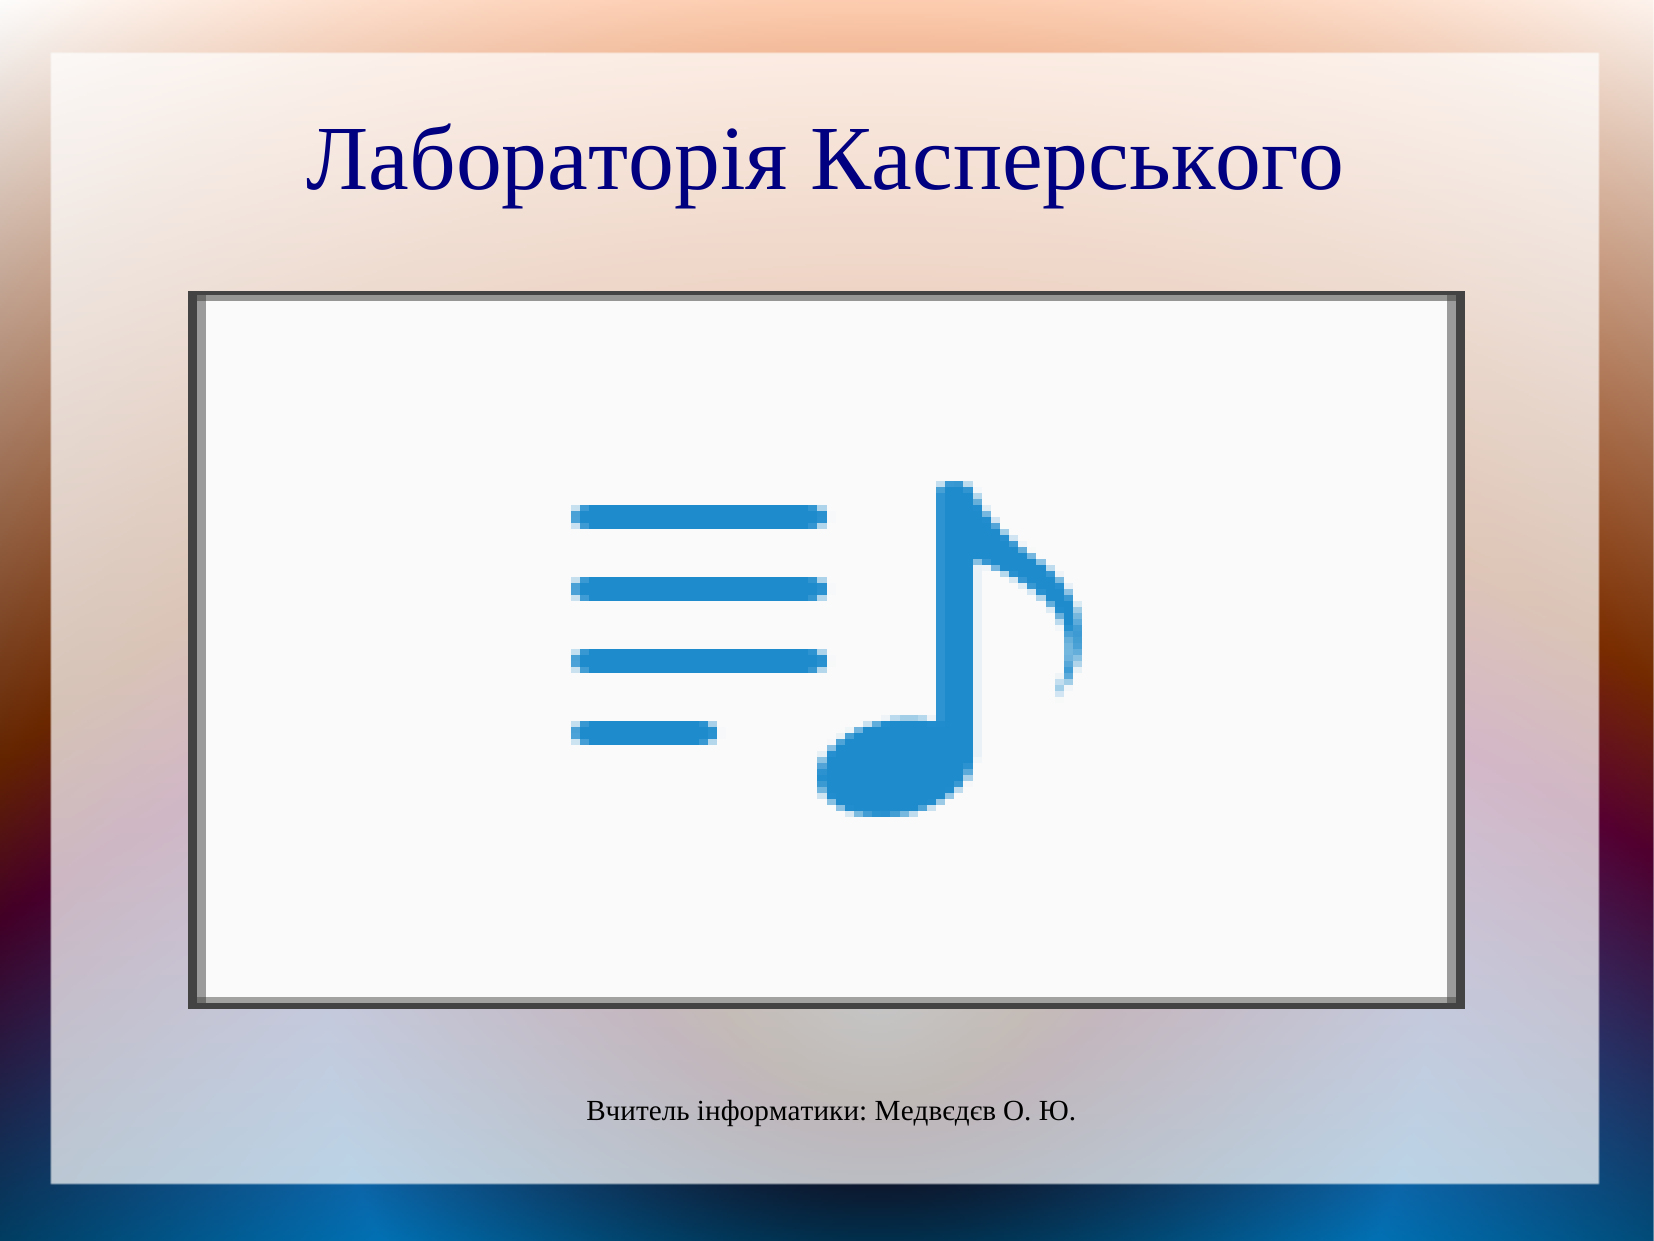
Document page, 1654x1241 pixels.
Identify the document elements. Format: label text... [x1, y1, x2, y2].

text_box [187, 290, 1467, 1010]
picture [0, 0, 1654, 1241]
title Лабораторія Касперського [82, 55, 1571, 263]
